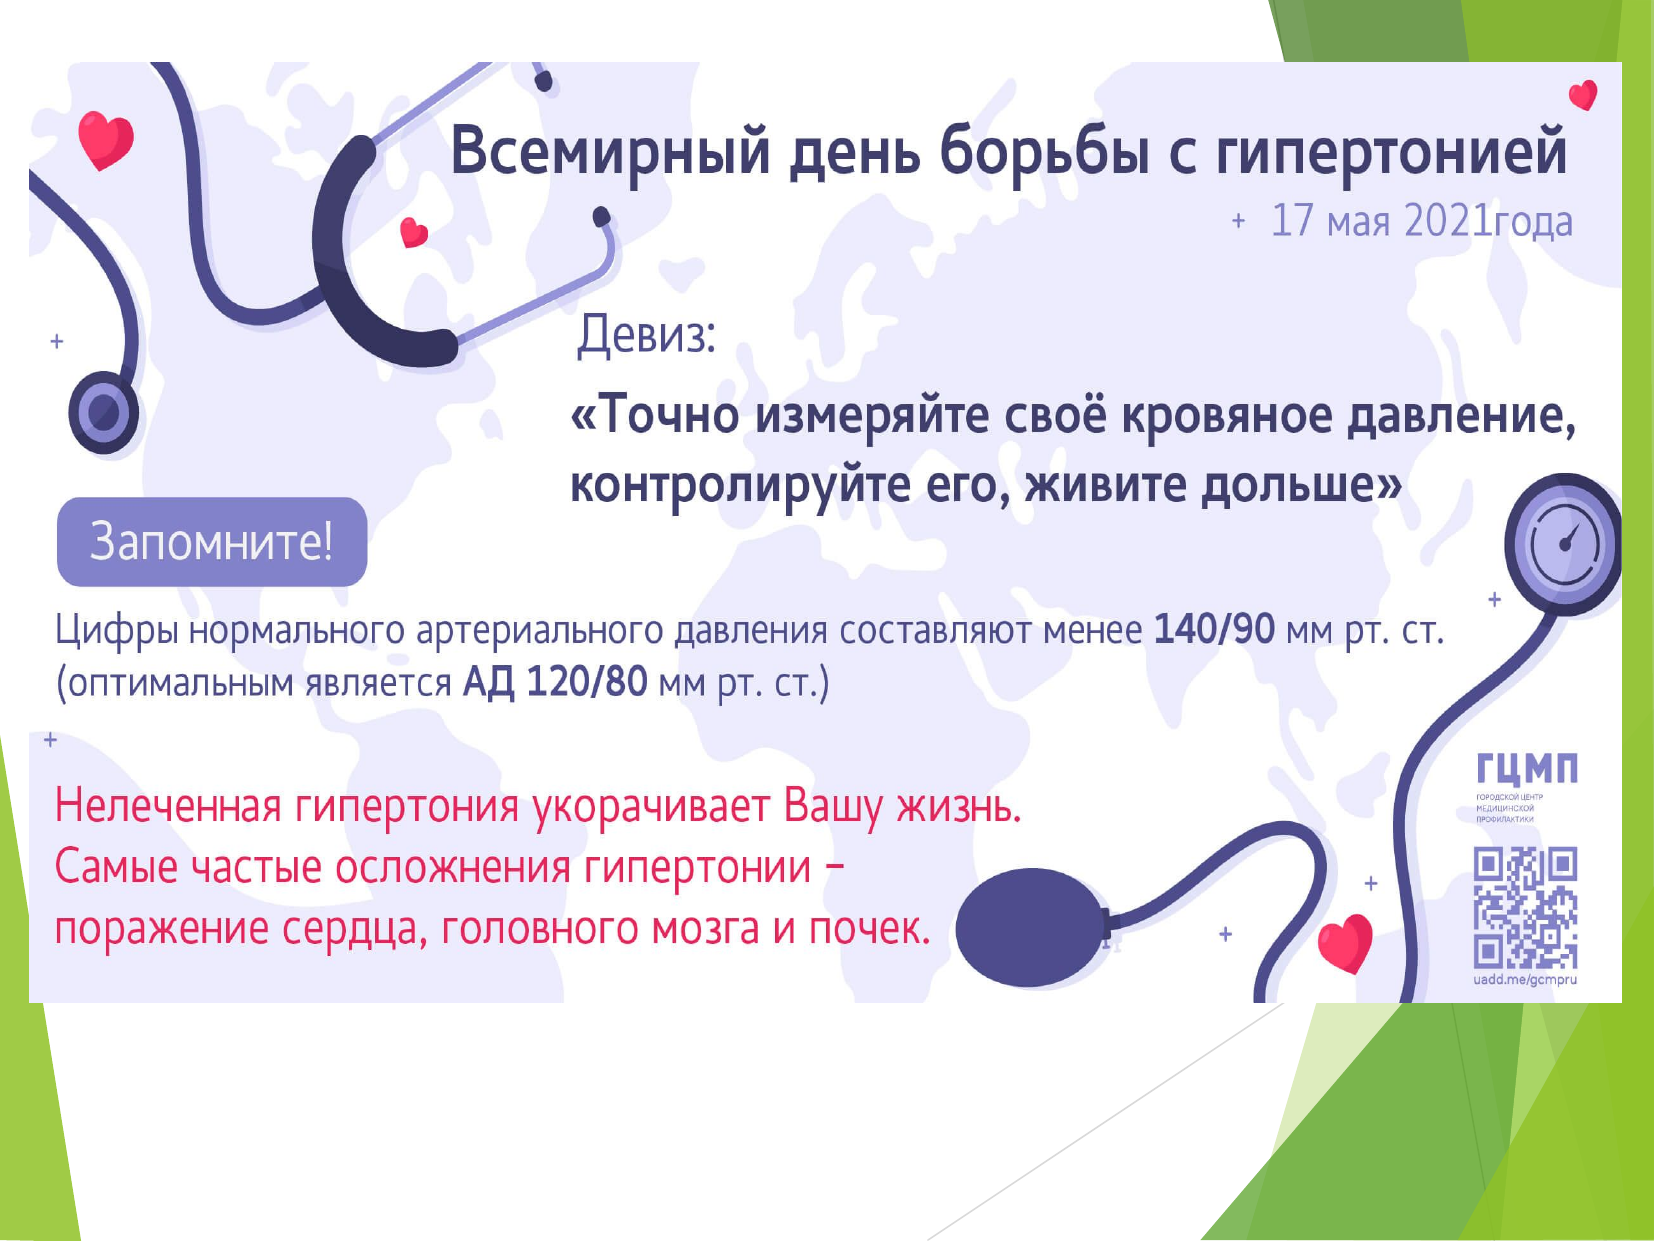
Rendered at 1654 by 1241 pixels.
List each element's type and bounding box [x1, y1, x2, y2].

picture [29, 62, 1622, 1003]
